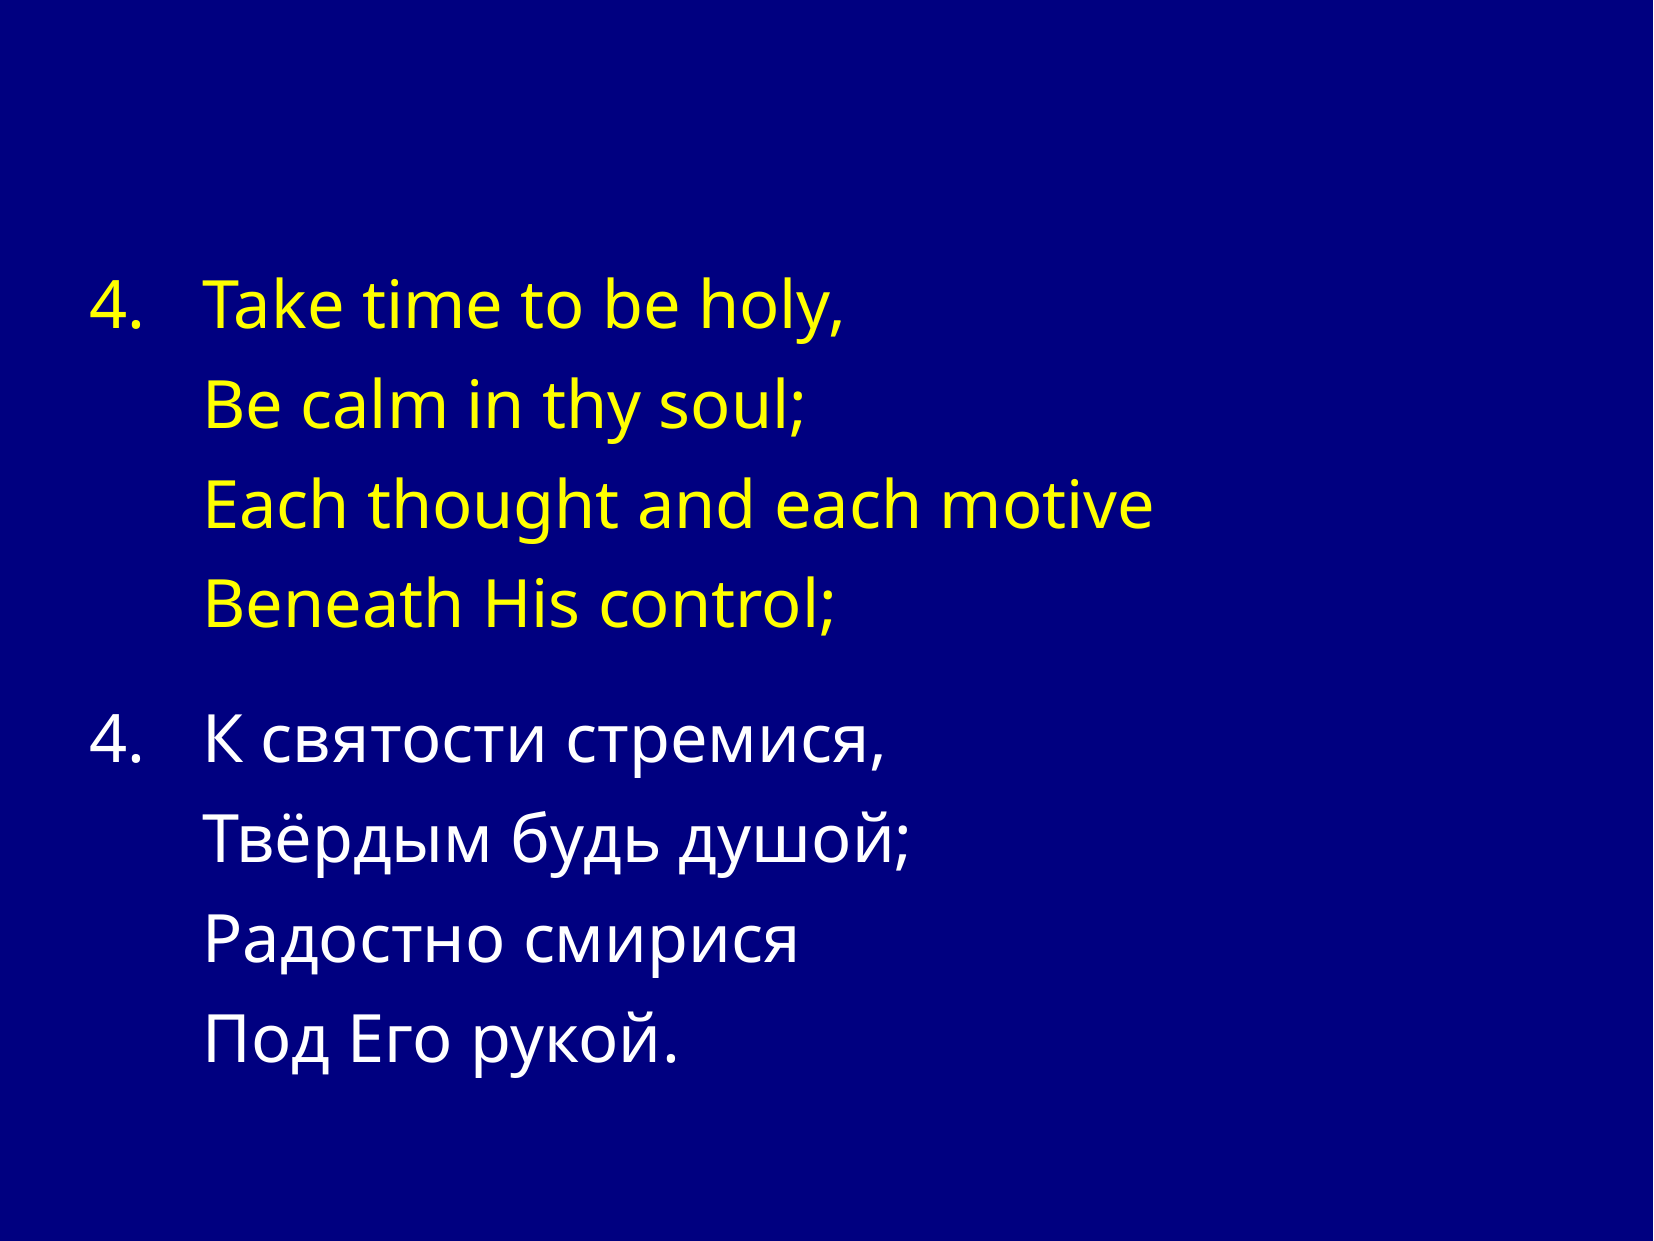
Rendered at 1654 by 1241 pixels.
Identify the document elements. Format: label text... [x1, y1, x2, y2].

text_box 4. Take time to be holy, Be calm in thy soul; Each thought and each motive Beneath His control; [75, 150, 1576, 638]
text_box 4. К святости стремися, Твёрдым будь душой; Радостно смирися Под Его рукой. [75, 675, 1576, 1163]
